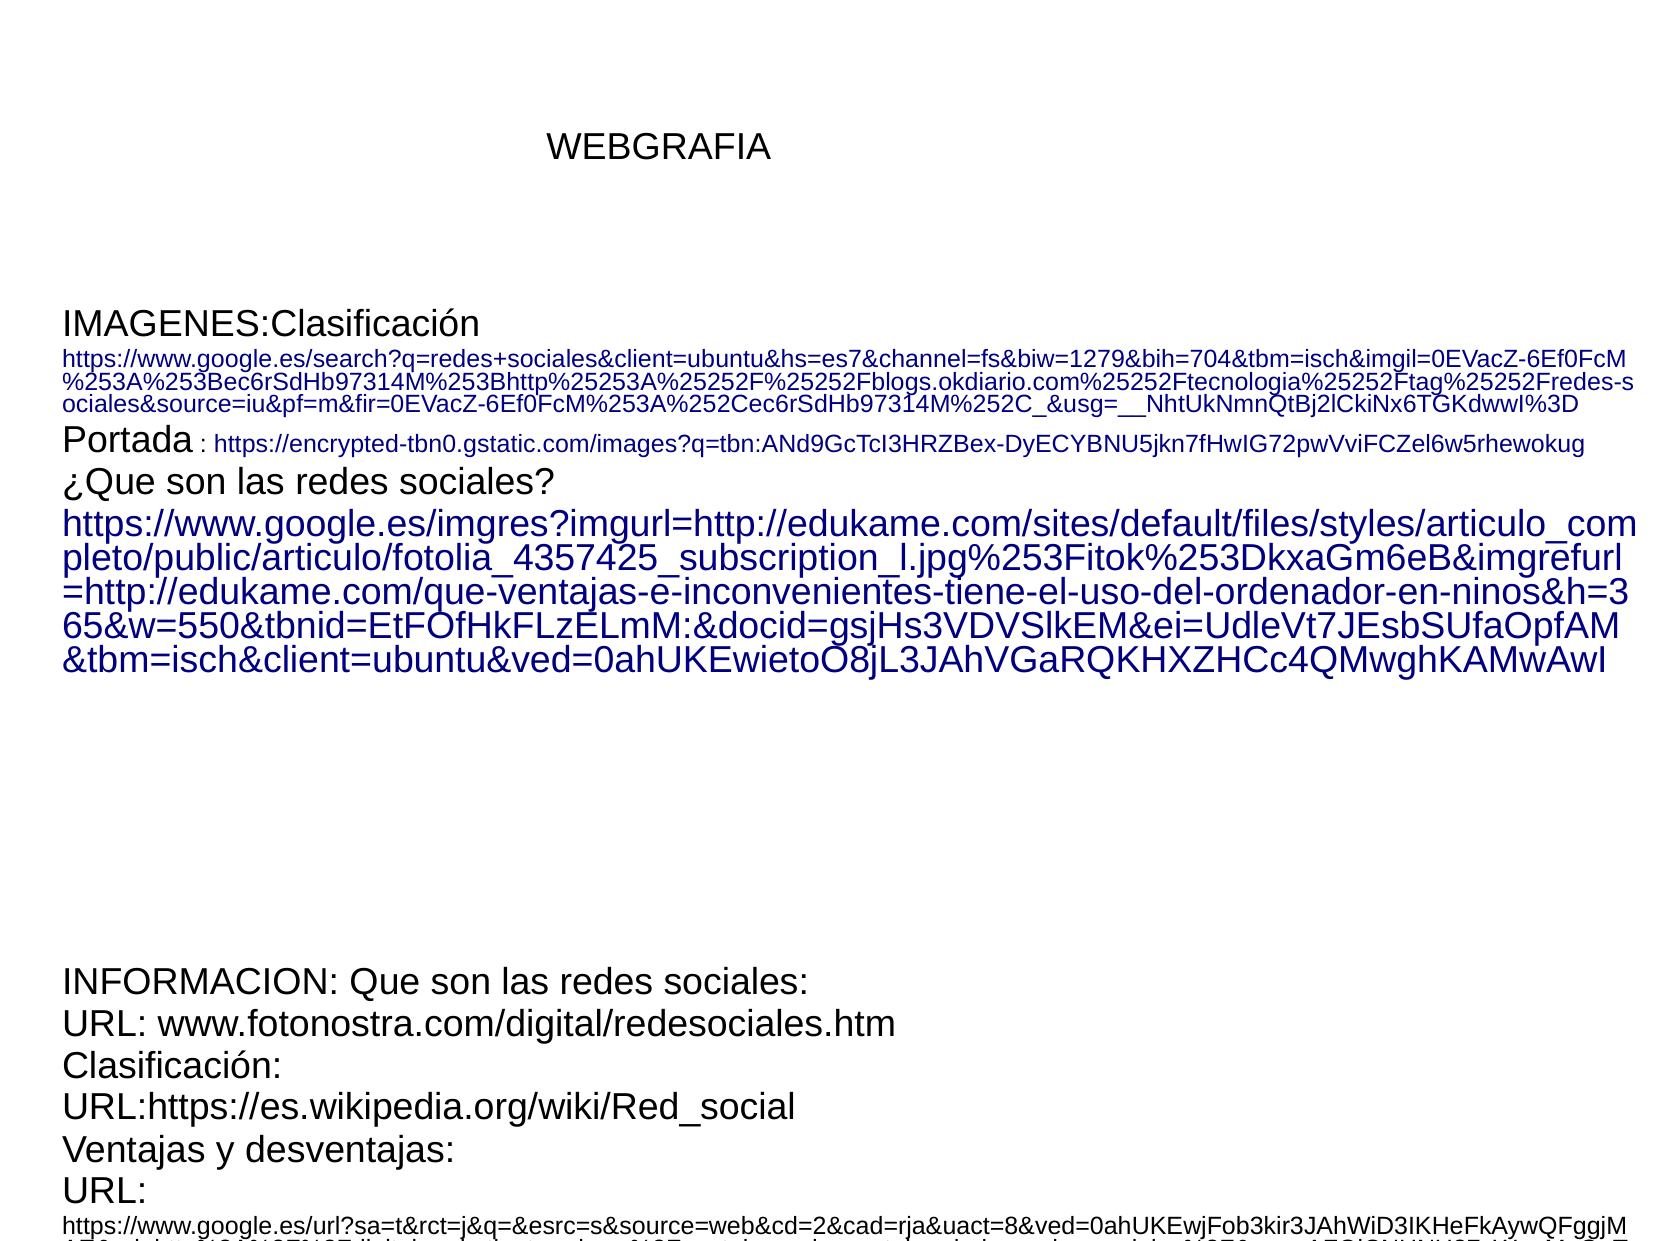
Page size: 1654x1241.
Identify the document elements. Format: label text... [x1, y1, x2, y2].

text_box IMAGENES:Clasificaciónhttps://www.google.es/search?q=redes+sociales&client=ubuntu&hs=es7&channel=fs&biw=1279&bih=704&tbm=isch&imgil=0EVacZ-6Ef0FcM%253A%253Bec6rSdHb97314M%253Bhttp%25253A%25252F%25252Fblogs.okdiario.com%25252Ftecnologia%25252Ftag%25252Fredes-sociales&source=iu&pf=m&fir=0EVacZ-6Ef0FcM%253A%252Cec6rSdHb97314M%252C_&usg=__NhtUkNmnQtBj2lCkiNx6TGKdwwI%3D Portada : https://encrypted-tbn0.gstatic.com/images?q=tbn:ANd9GcTcI3HRZBex-DyECYBNU5jkn7fHwIG72pwVviFCZel6w5rhewokug ¿Que son las redes sociales?https://www.google.es/imgres?imgurl=http://edukame.com/sites/default/files/styles/articulo_completo/public/articulo/fotolia_4357425_subscription_l.jpg%253Fitok%253DkxaGm6eB&imgrefurl=http://edukame.com/que-ventajas-e-inconvenientes-tiene-el-uso-del-ordenador-en-ninos&h=365&w=550&tbnid=EtFOfHkFLzELmM:&docid=gsjHs3VDVSlkEM&ei=UdleVt7JEsbSUfaOpfAM&tbm=isch&client=ubuntu&ved=0ahUKEwietoO8jL3JAhVGaRQKHXZHCc4QMwghKAMwAwI INFORMACION: Que son las redes sociales: URL: www.fotonostra.com/digital/redesociales.htm Clasificación: URL:https://es.wikipedia.org/wiki/Red_social Ventajas y desventajas: URL:https://www.google.es/url?sa=t&rct=j&q=&esrc=s&source=web&cd=2&cad=rja&uact=8&ved=0ahUKEwjFob3kir3JAhWiD3IKHeFkAywQFggjMAE&url=http%3A%2F%2Fdigitalmarketingtrends.es%2Fventajas-y-desventajas-de-las-redes-sociales%2F&usg=AFQjCNHNH37zWppMuOuTZoqgyQ7FsrM3gg [47, 295, 1654, 1241]
text_box WEBGRAFIA [531, 118, 1229, 175]
